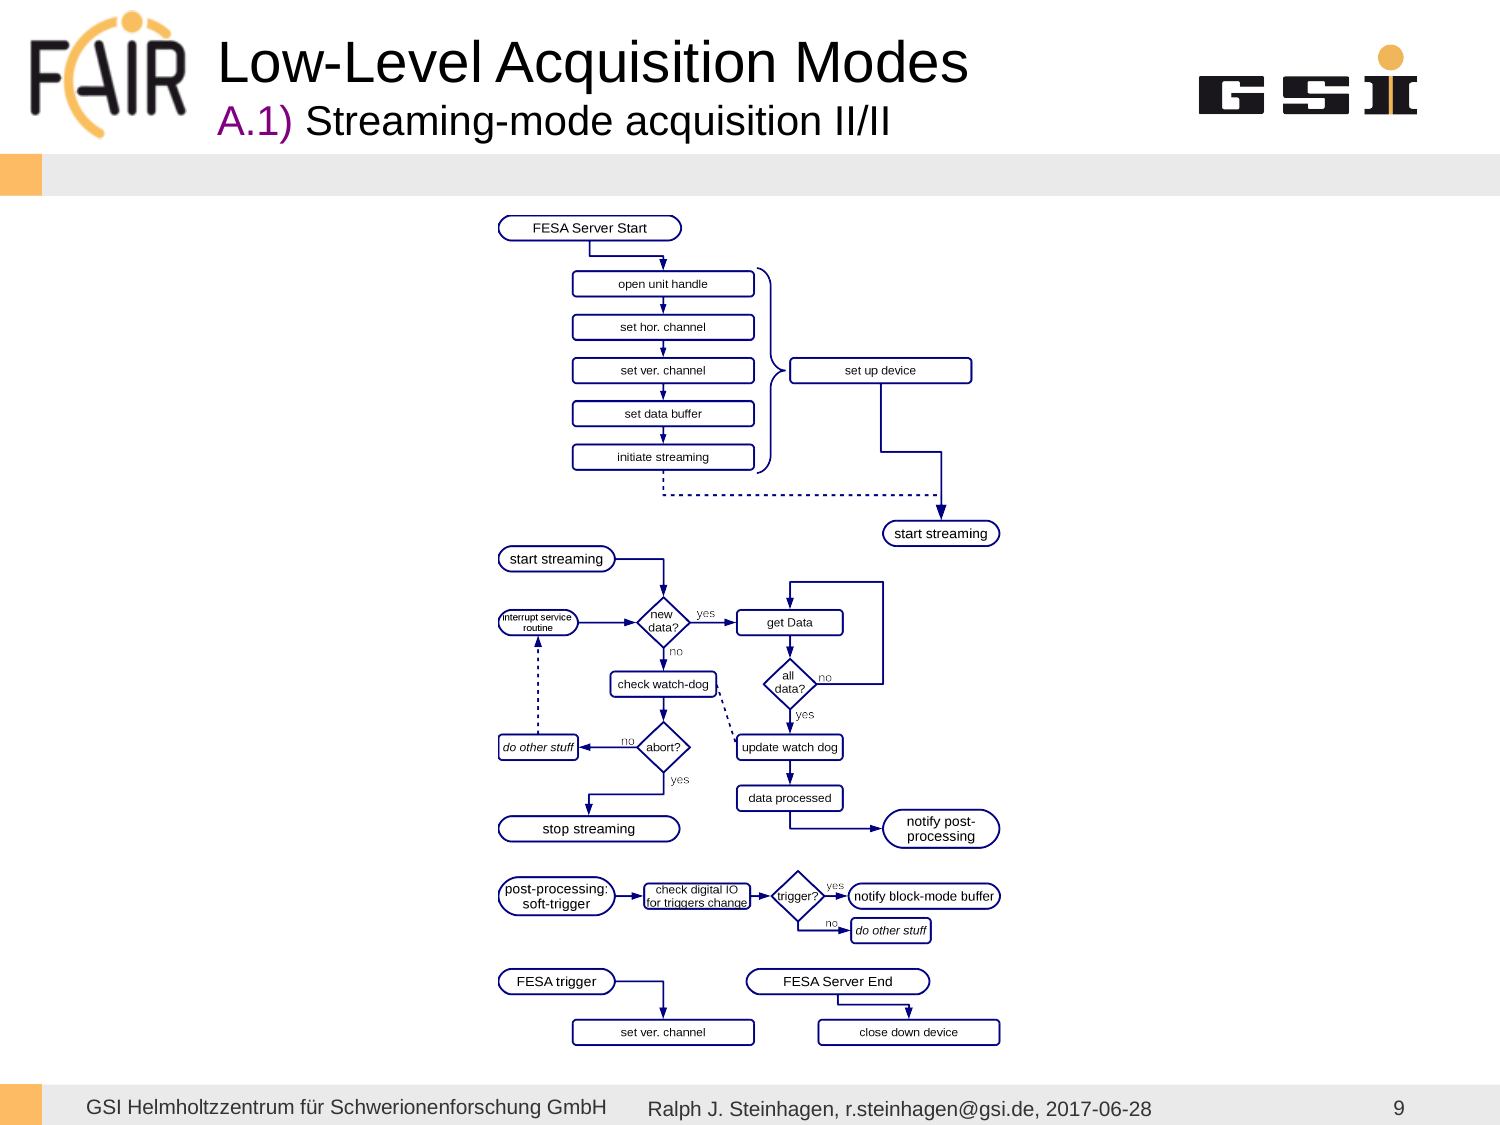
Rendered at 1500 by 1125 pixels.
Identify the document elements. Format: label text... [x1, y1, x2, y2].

picture [1197, 42, 1419, 117]
picture [498, 215, 1002, 1055]
picture [30, 9, 187, 141]
title Low-Level Acquisition Modes A.1) Streaming-mode acquisition II/II [217, 20, 1180, 147]
